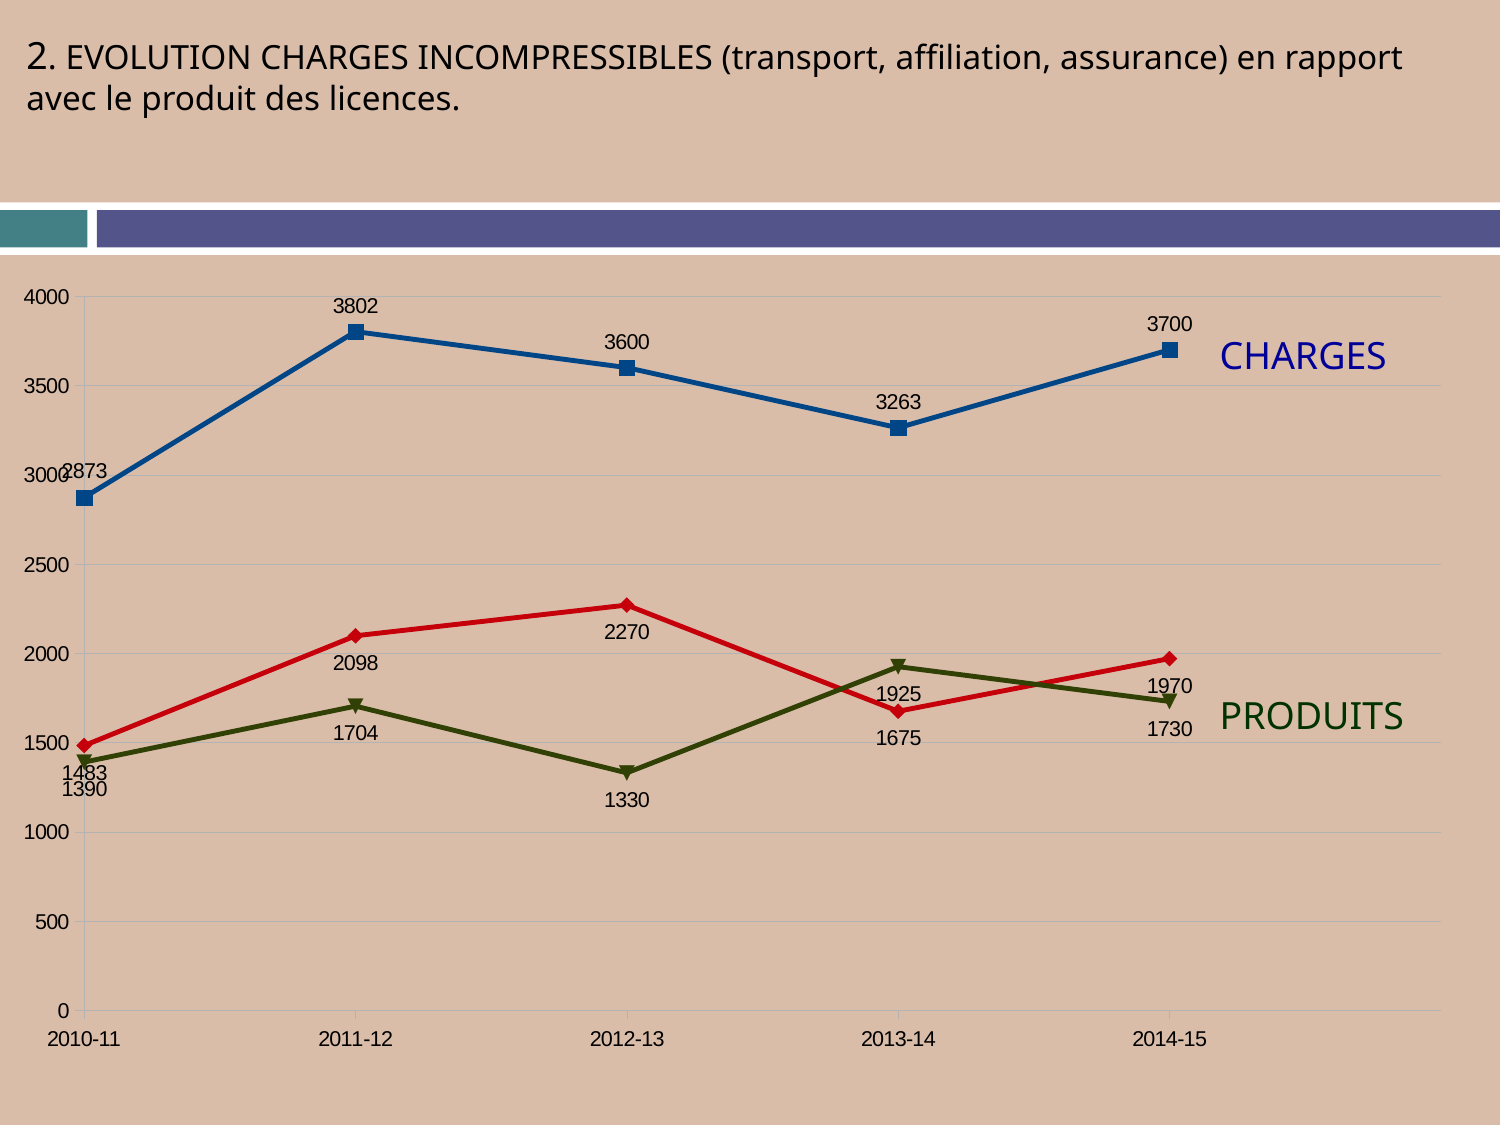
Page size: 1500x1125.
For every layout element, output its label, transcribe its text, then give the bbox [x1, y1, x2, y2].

picture [23, 283, 1441, 1052]
text_box CHARGES PRODUITS [1204, 324, 1477, 745]
text_box 2. EVOLUTION CHARGES INCOMPRESSIBLES (transport, affiliation, assurance) en rapport avec le produit des licences. [11, 25, 1489, 125]
